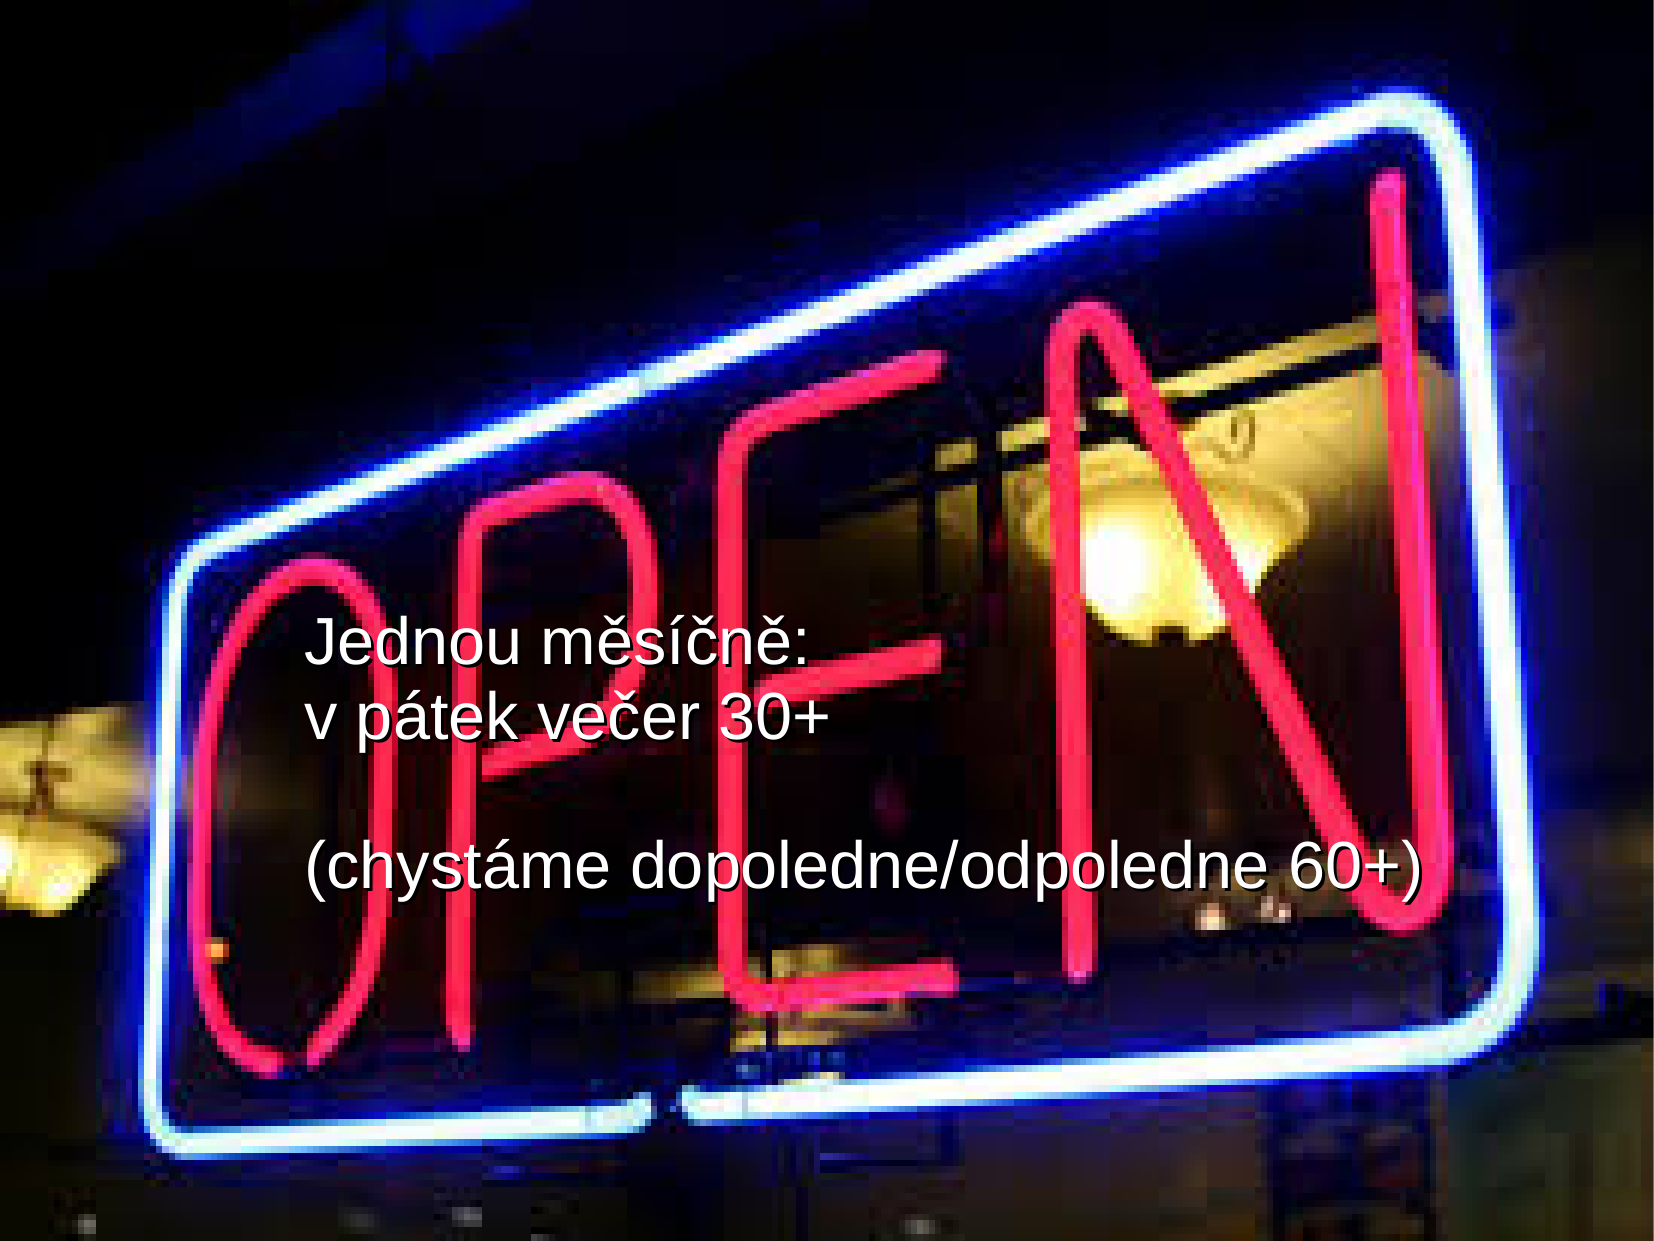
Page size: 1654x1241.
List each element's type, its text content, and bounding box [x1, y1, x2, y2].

picture [0, 0, 1654, 1241]
subtitle Jednou měsíčně: v pátek večer 30+ (chystáme dopoledne/odpoledne 60+) [82, 49, 1571, 1010]
